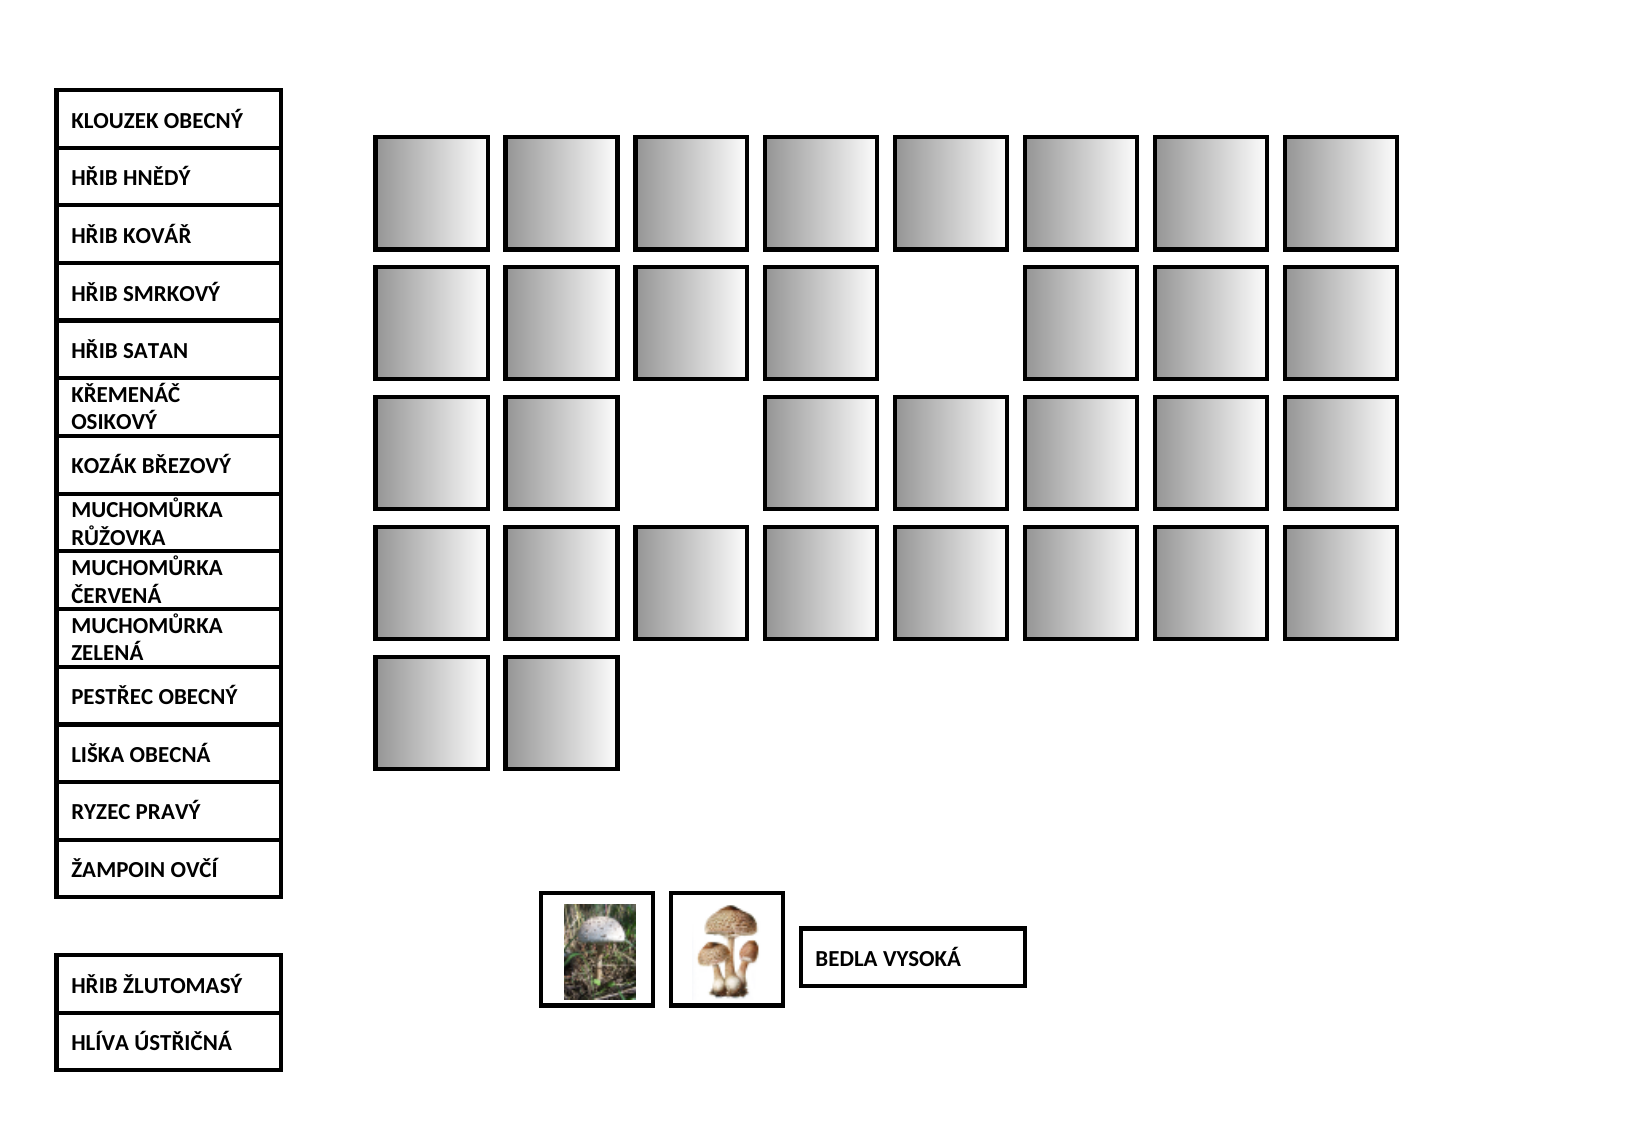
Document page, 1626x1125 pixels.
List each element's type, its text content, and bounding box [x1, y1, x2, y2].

text_box HŘIB KOVÁŘ [56, 205, 281, 263]
text_box [1025, 137, 1138, 250]
text_box HŘIB ŽLUTOMASÝ [56, 955, 281, 1012]
text_box [505, 397, 618, 510]
text_box [505, 267, 618, 380]
text_box [1154, 397, 1268, 510]
text_box [1154, 137, 1268, 250]
text_box HŘIB SMRKOVÝ [56, 263, 281, 320]
text_box [1284, 137, 1398, 250]
text_box HLÍVA ÚSTŘIČNÁ [56, 1012, 281, 1071]
text_box KŘEMENÁČ OSIKOVÝ [56, 378, 281, 435]
text_box [505, 137, 618, 250]
text_box [670, 893, 783, 1006]
text_box [765, 267, 878, 380]
text_box [1154, 527, 1268, 640]
picture [692, 904, 765, 1000]
text_box LIŠKA OBECNÁ [56, 724, 281, 781]
text_box HŘIB SATAN [56, 320, 281, 378]
text_box KLOUZEK OBECNÝ [56, 90, 281, 148]
text_box [1025, 267, 1138, 380]
text_box [1025, 527, 1138, 640]
text_box [635, 137, 748, 250]
text_box [375, 397, 488, 510]
text_box MUCHOMŮRKA RŮŽOVKA [56, 493, 281, 551]
text_box [505, 657, 618, 770]
text_box KOZÁK BŘEZOVÝ [56, 435, 281, 493]
text_box [765, 397, 878, 510]
text_box [1284, 267, 1398, 380]
text_box [375, 527, 488, 640]
picture [564, 904, 636, 1000]
text_box MUCHOMŮRKA ČERVENÁ [56, 551, 281, 609]
text_box [635, 267, 748, 380]
text_box RYZEC PRAVÝ [56, 781, 281, 839]
text_box [540, 893, 654, 1006]
text_box [895, 527, 1008, 640]
text_box [505, 527, 618, 640]
text_box [895, 137, 1008, 250]
text_box [1284, 397, 1398, 510]
text_box [375, 267, 488, 380]
text_box [375, 657, 488, 770]
text_box [1154, 267, 1268, 380]
text_box ŽAMPOIN OVČÍ [56, 839, 281, 898]
text_box PESTŘEC OBECNÝ [56, 666, 281, 724]
text_box [635, 527, 748, 640]
text_box MUCHOMŮRKA ZELENÁ [56, 609, 281, 666]
text_box [895, 397, 1008, 510]
text_box [1025, 397, 1138, 510]
text_box [765, 137, 878, 250]
text_box [375, 137, 488, 250]
text_box HŘIB HNĚDÝ [56, 148, 281, 205]
text_box BEDLA VYSOKÁ [800, 928, 1025, 987]
text_box [765, 527, 878, 640]
text_box [1284, 527, 1398, 640]
